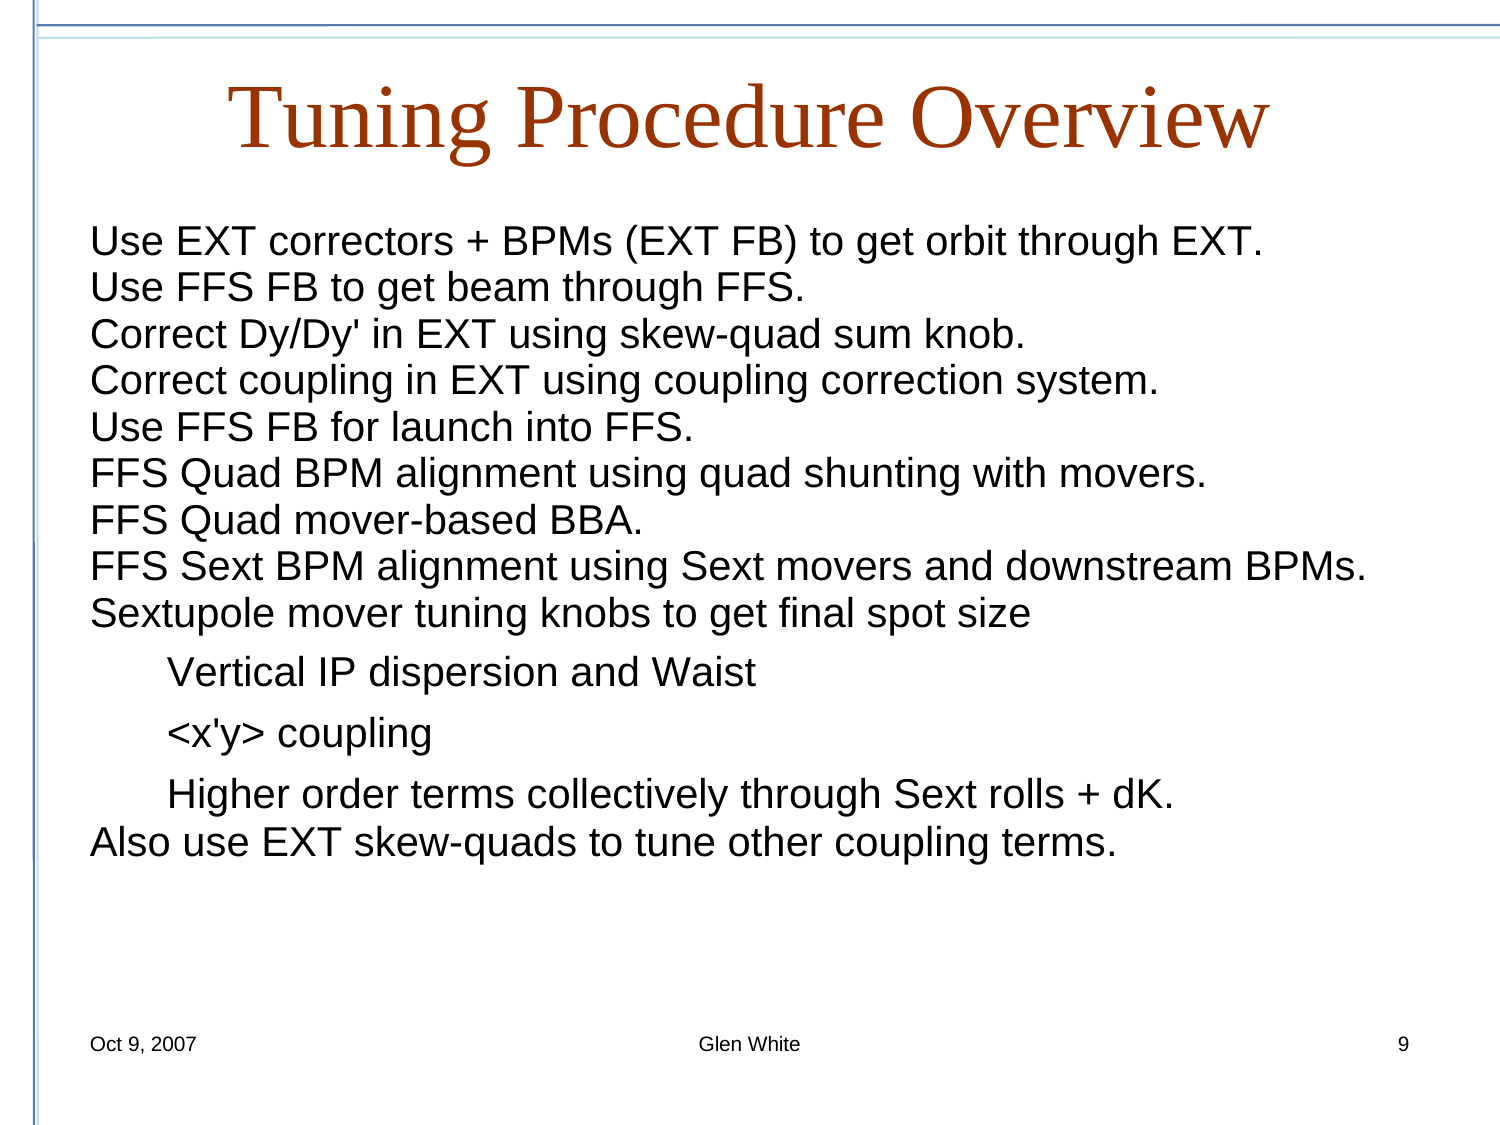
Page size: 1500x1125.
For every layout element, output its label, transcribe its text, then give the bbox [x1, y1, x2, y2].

title Tuning Procedure Overview [75, 49, 1426, 175]
list Use EXT correctors + BPMs (EXT FB) to get orbit through EXT. Use FFS FB to get beam through FFS. Correct Dy/Dy' in EXT using skew-quad sum knob. Correct coupling in EXT using coupling correction system. Use FFS FB for launch into FFS. FFS Quad BPM alignment using quad shunting with movers. FFS Quad mover-based BBA. FFS Sext BPM alignment using Sext movers and downstream BPMs. Sextupole mover tuning knobs to get final spot size Vertical IP dispersion and Waist <x'y> coupling Higher order terms collectively through Sext rolls + dK. Also use EXT skew-quads to tune other coupling terms. [75, 217, 1426, 1013]
